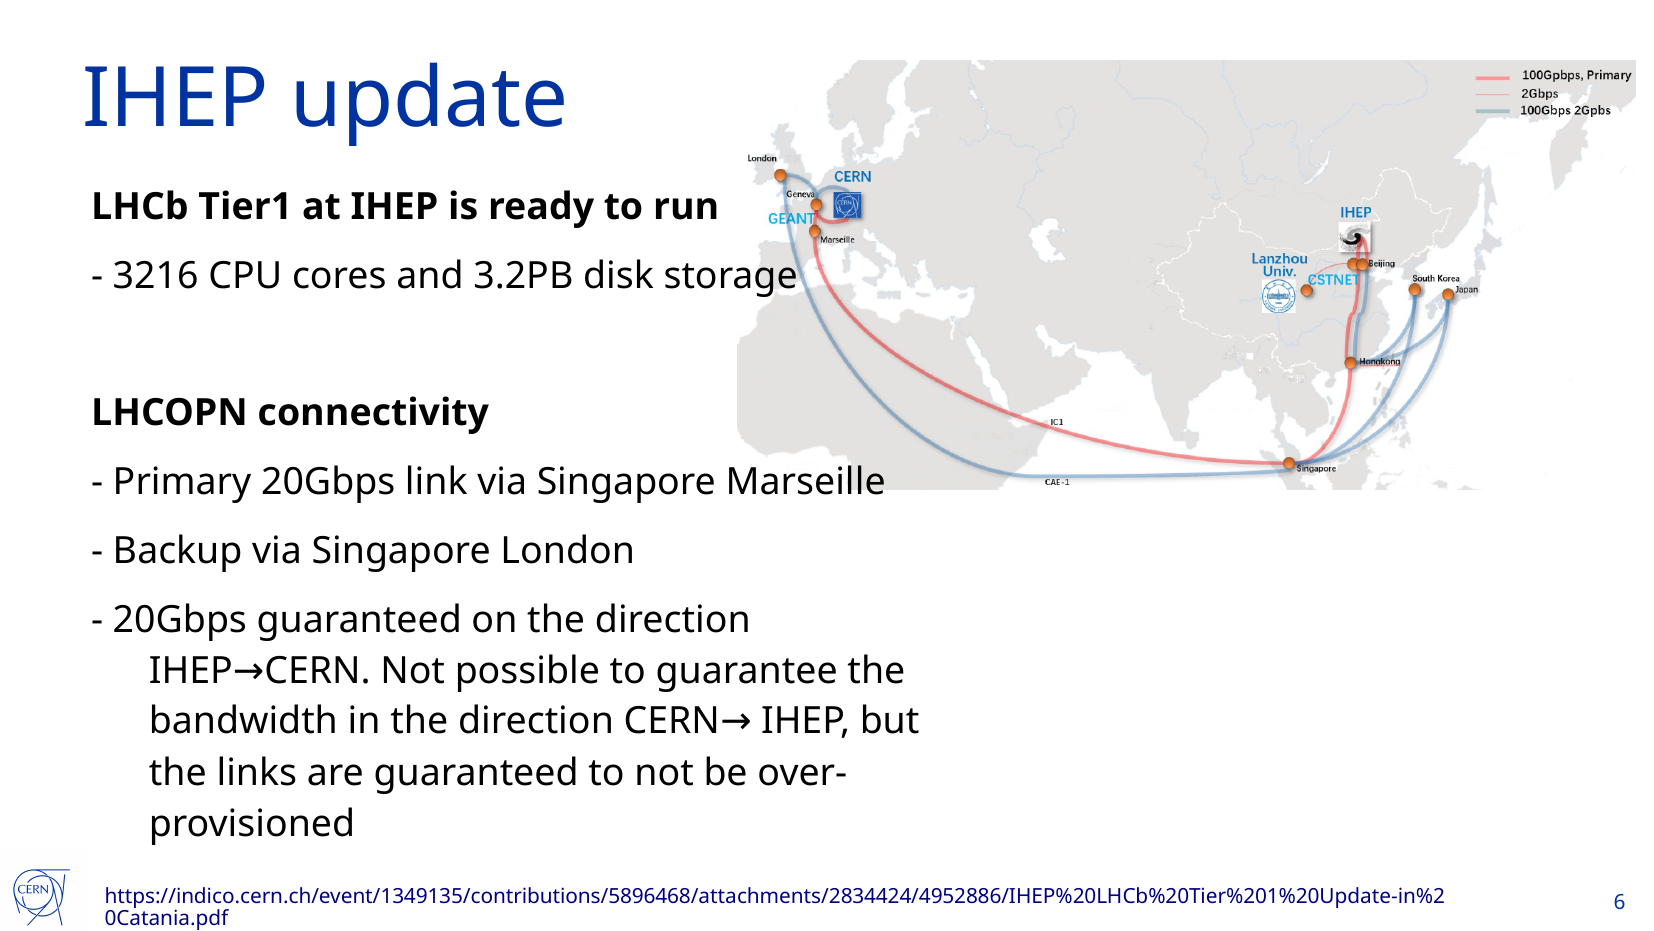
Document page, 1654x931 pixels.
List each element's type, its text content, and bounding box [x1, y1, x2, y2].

text_box LHCb Tier1 at IHEP is ready to run - 3216 CPU cores and 3.2PB disk storage LHCOPN connectivity - Primary 20Gbps link via Singapore Marseille - Backup via Singapore London - 20Gbps guaranteed on the direction IHEP→CERN. Not possible to guarantee the bandwidth in the direction CERN→ IHEP, but the links are guaranteed to not be over-provisioned [76, 172, 996, 931]
title IHEP update [82, 37, 1571, 143]
text_box https://indico.cern.ch/event/1349135/contributions/5896468/attachments/2834424/4952886/IHEP%20LHCb%20Tier%201%20Update-in%20Catania.pdf [996, 873, 1466, 931]
picture [737, 60, 1636, 490]
picture [0, 850, 76, 931]
